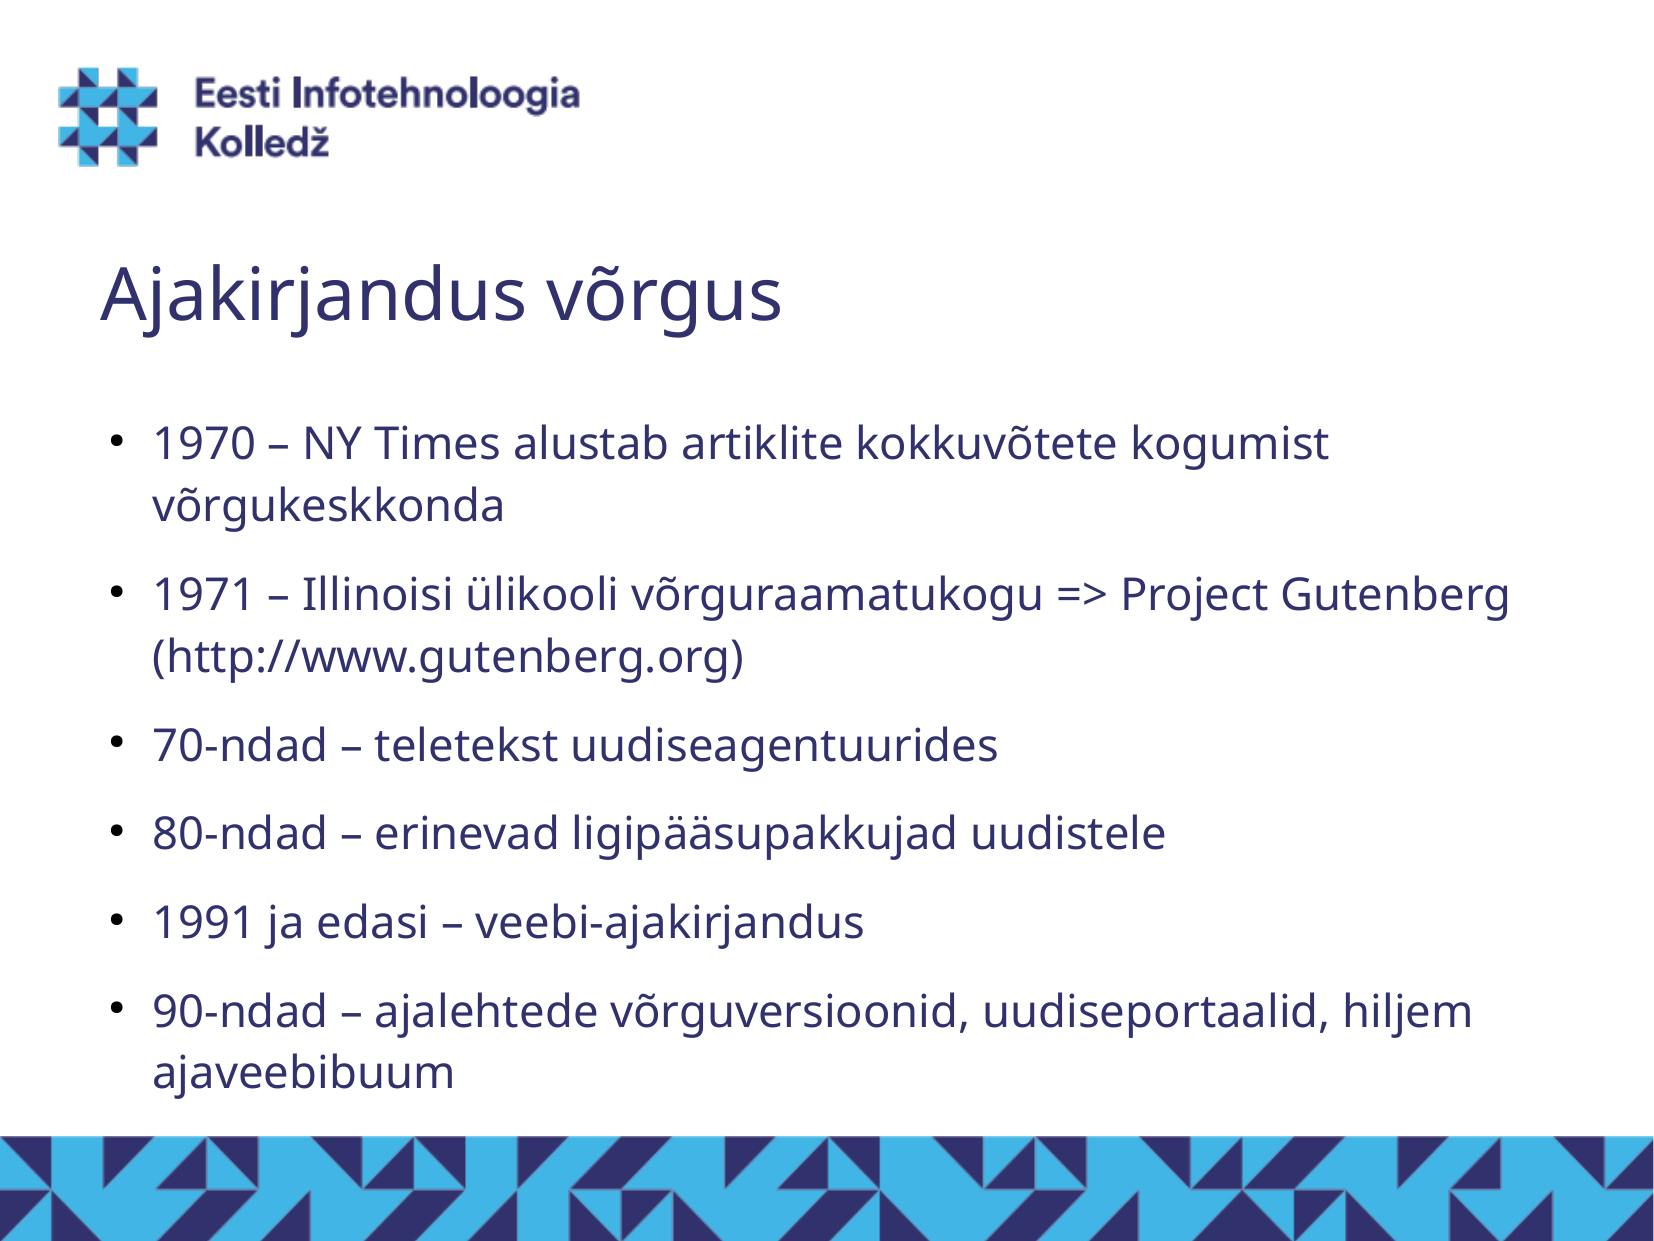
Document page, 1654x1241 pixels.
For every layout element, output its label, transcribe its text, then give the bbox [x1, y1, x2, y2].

title Ajakirjandus võrgus [100, 188, 1613, 396]
list 1970 – NY Times alustab artiklite kokkuvõtete kogumist võrgukeskkonda 1971 – Illinoisi ülikooli võrguraamatukogu => Project Gutenberg (http://www.gutenberg.org) 70-ndad – teletekst uudiseagentuurides 80-ndad – erinevad ligipääsupakkujad uudistele 1991 ja edasi – veebi-ajakirjandus 90-ndad – ajalehtede võrguversioonid, uudiseportaalid, hiljem ajaveebibuum [94, 411, 1607, 1111]
